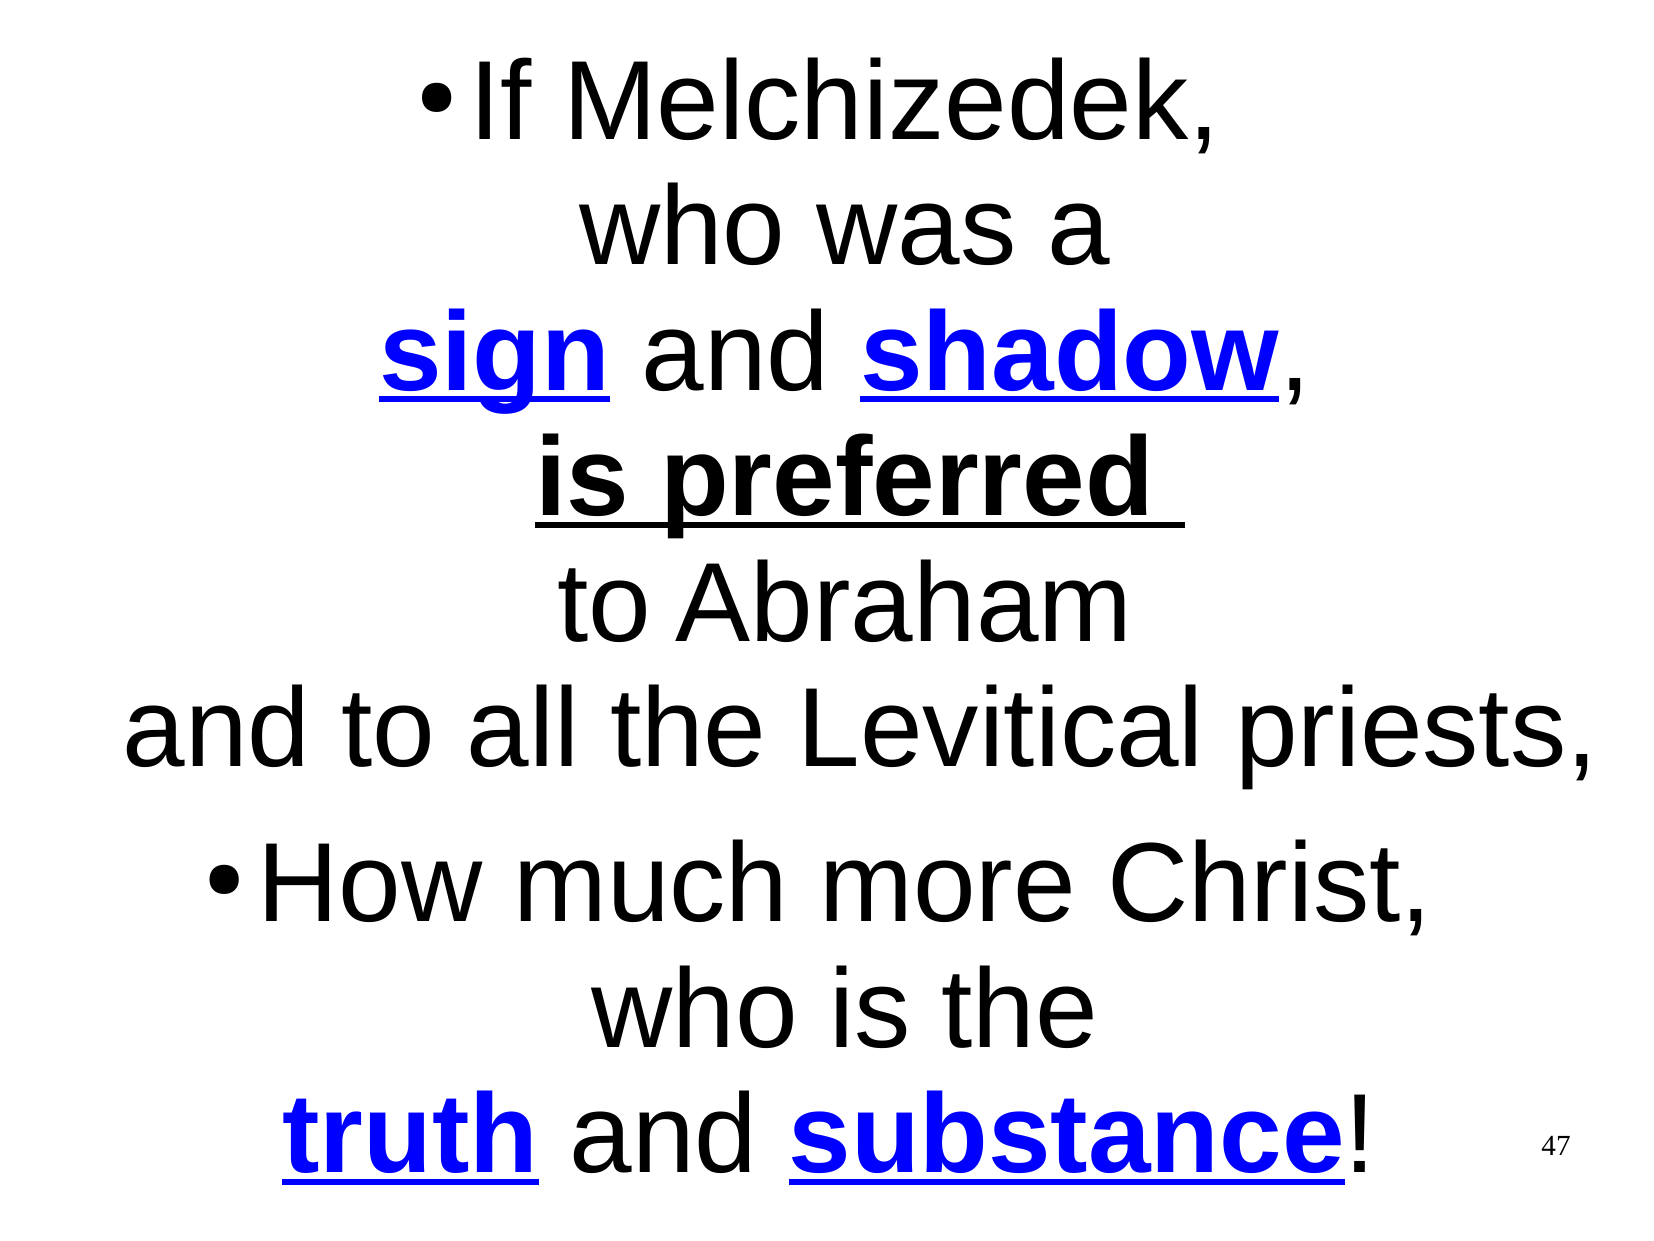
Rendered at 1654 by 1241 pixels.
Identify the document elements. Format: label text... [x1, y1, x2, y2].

list If Melchizedek, who was a sign and shadow, is preferred to Abraham and to all the Levitical priests, How much more Christ, who is the truth and substance! [37, 37, 1613, 1238]
